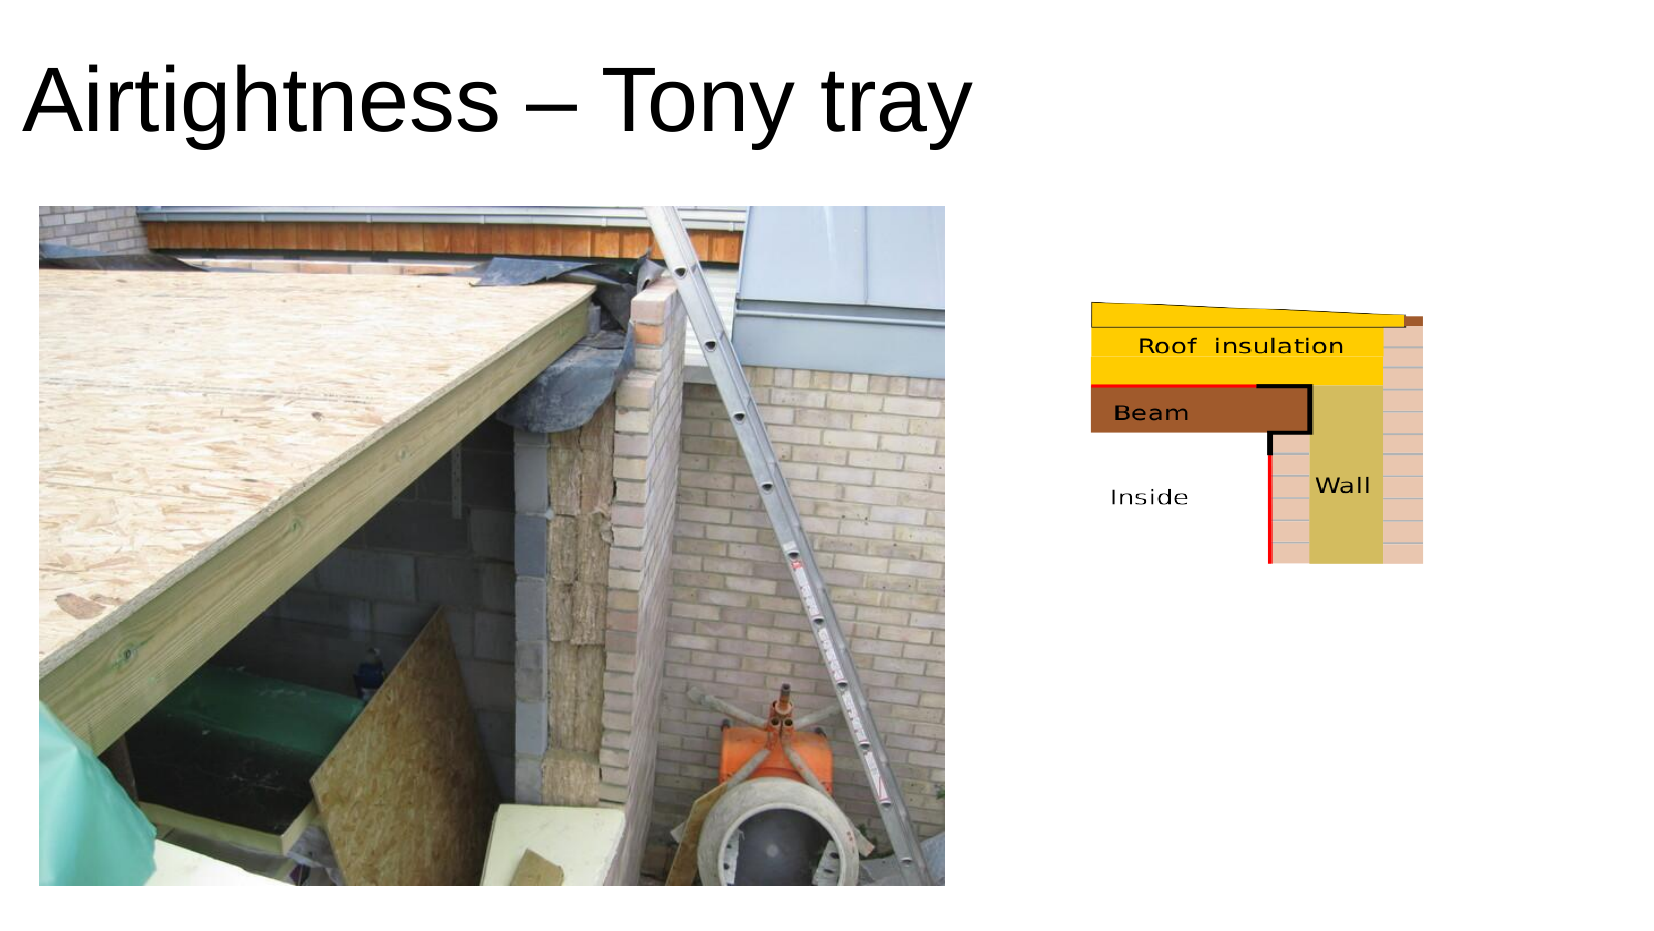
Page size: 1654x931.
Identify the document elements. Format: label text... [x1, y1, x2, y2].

picture [1025, 206, 1654, 916]
picture [39, 206, 945, 886]
title Airtightness – Tony tray [0, 21, 1004, 178]
